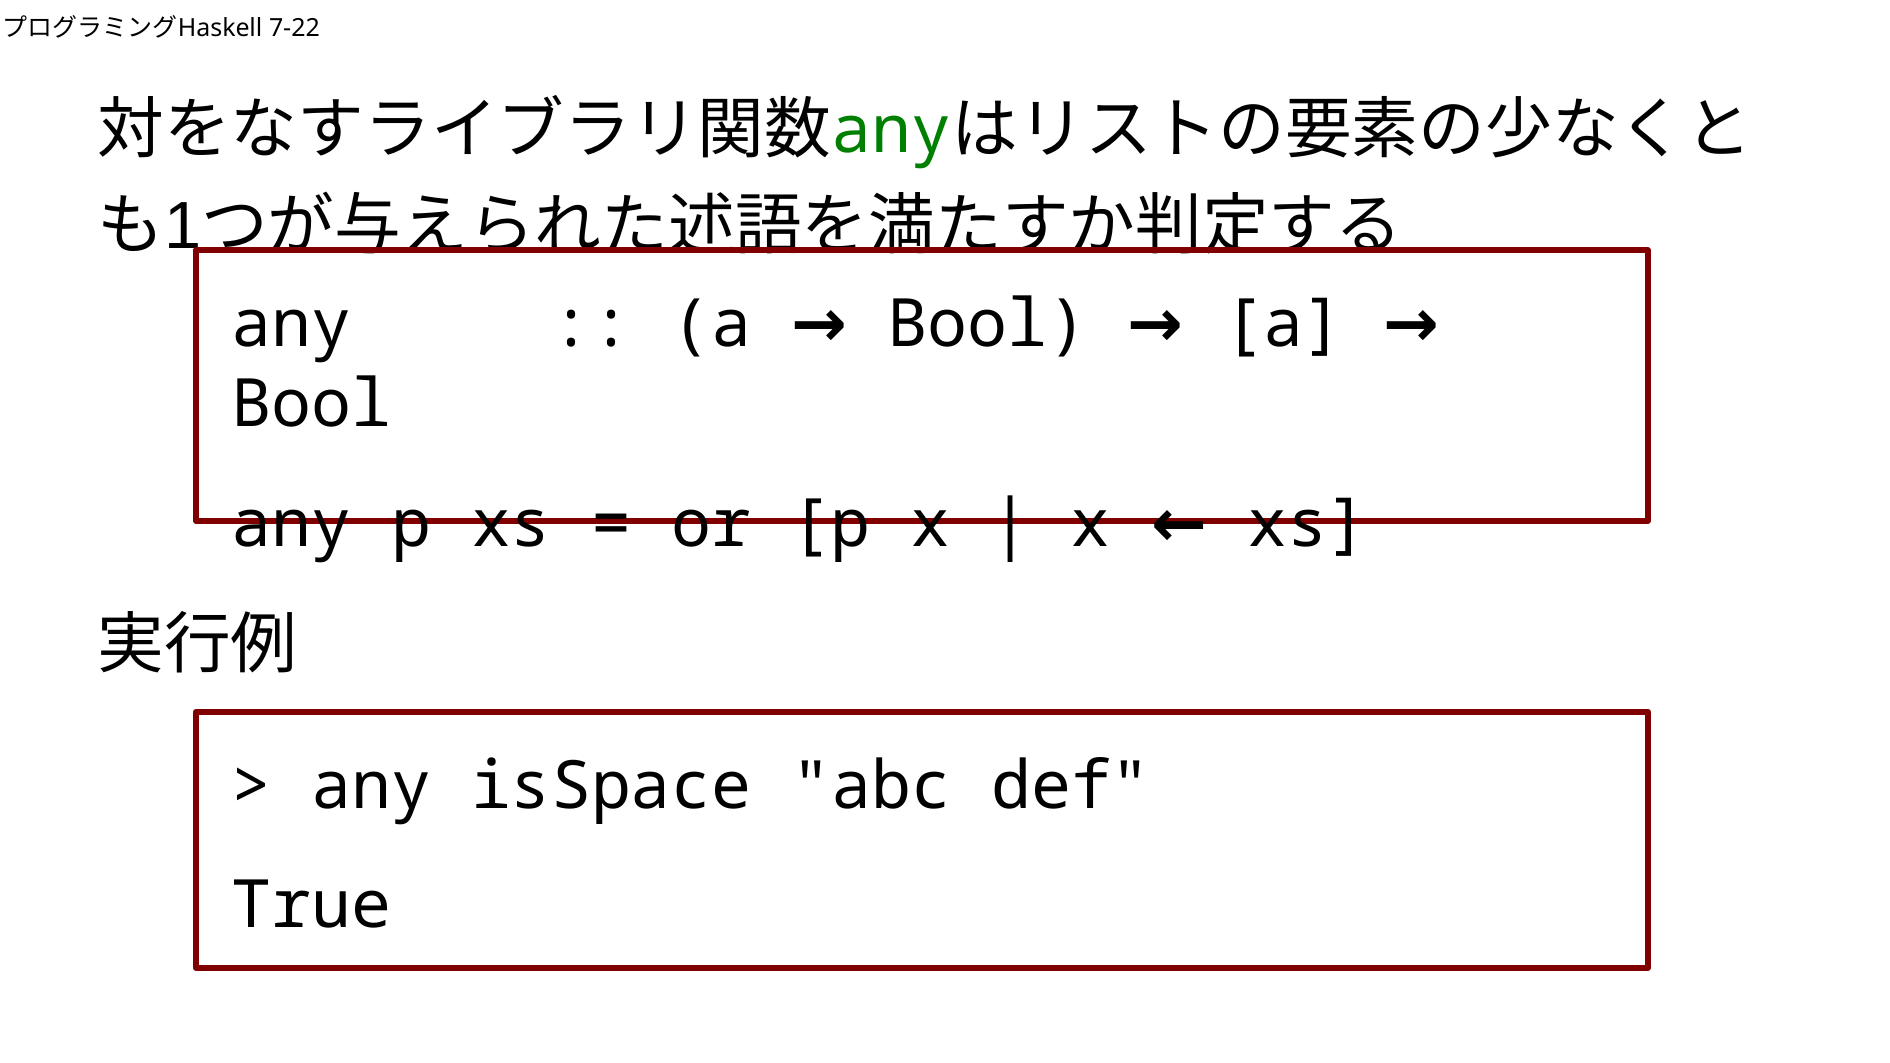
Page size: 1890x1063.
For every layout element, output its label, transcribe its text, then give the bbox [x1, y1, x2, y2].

list 対をなすライブラリ関数anyはリストの要素の少なくとも1つが与えられた述語を満たすか判定する [94, 71, 1796, 223]
text_box > any isSpace "abc def" True [195, 711, 1649, 968]
list 実行例 [94, 586, 1796, 661]
text_box any :: (a → Bool) → [a] → Bool any p xs = or [p x | x ← xs] [195, 250, 1649, 521]
